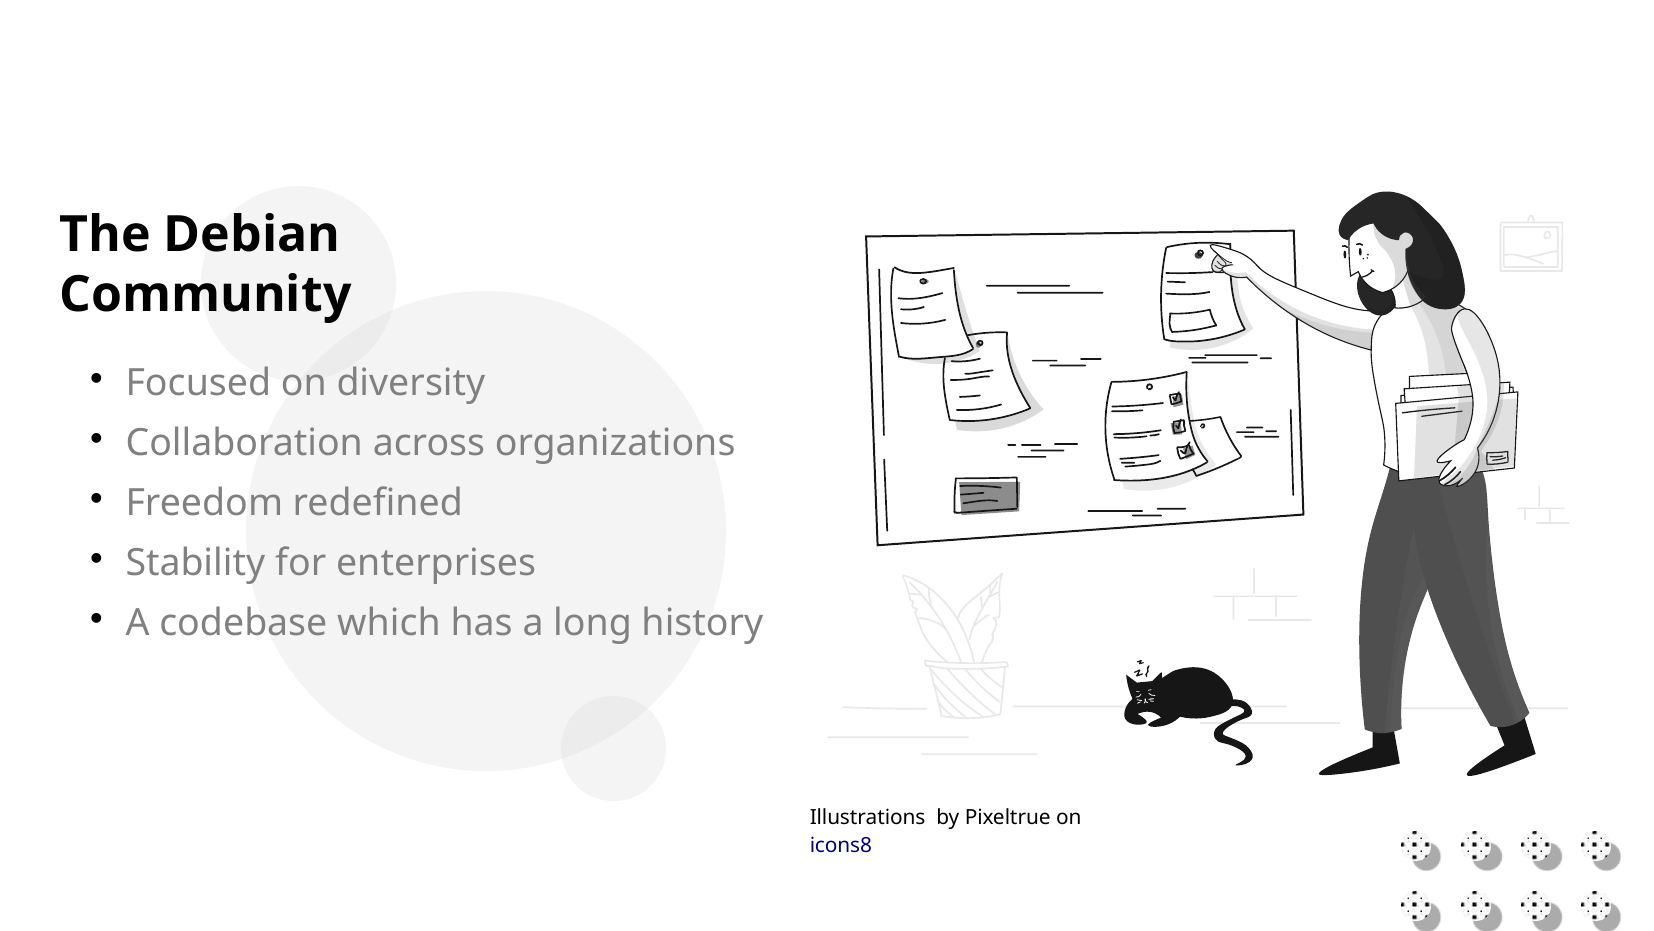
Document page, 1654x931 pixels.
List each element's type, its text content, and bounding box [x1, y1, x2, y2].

picture [1400, 891, 1432, 922]
picture [1580, 890, 1612, 922]
text_box Focused on diversity Collaboration across organizations Freedom redefined Stability for enterprises A codebase which has a long history [75, 350, 1005, 680]
picture [1581, 830, 1612, 862]
picture [1400, 830, 1432, 862]
picture [1460, 830, 1492, 862]
picture [1461, 890, 1492, 922]
text_box The Debian Community [44, 193, 600, 259]
picture [1520, 831, 1552, 862]
picture [1520, 890, 1552, 922]
